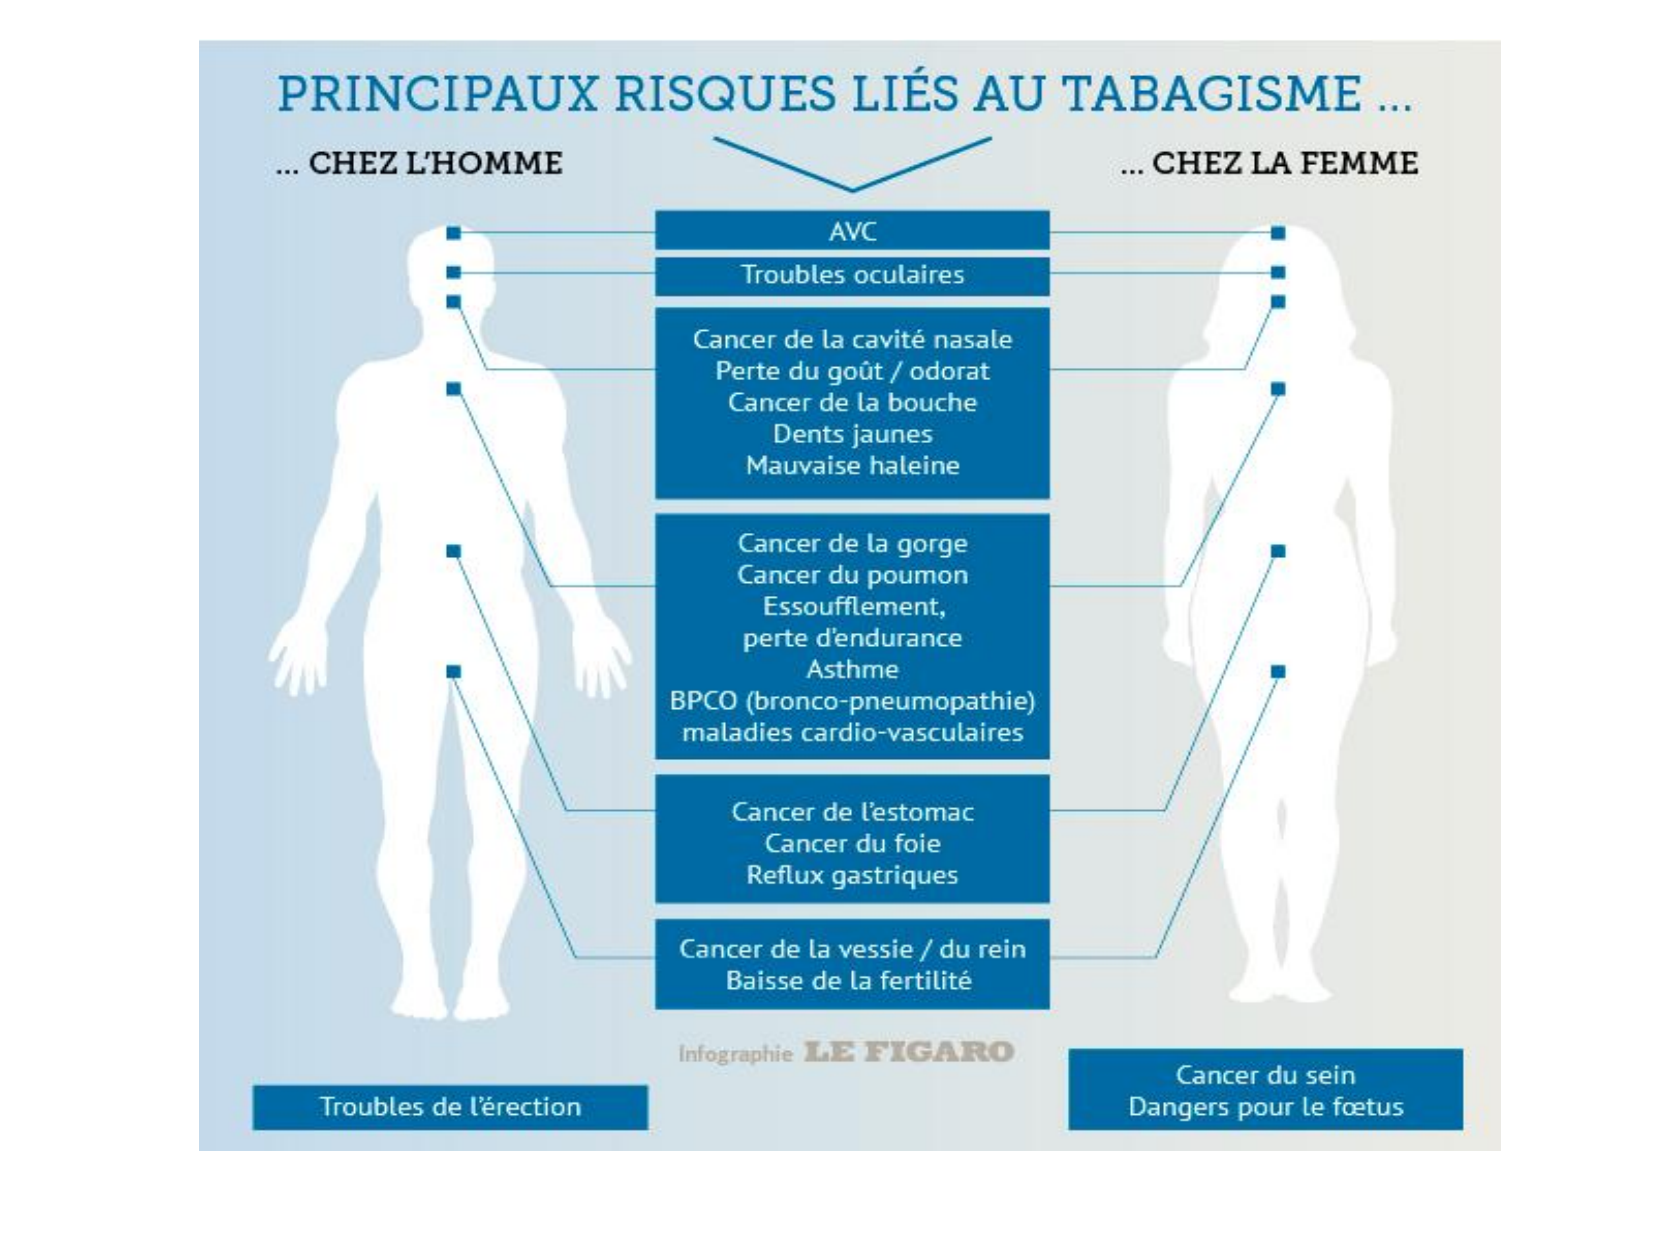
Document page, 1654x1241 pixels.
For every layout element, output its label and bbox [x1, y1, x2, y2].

picture [199, 39, 1501, 1151]
